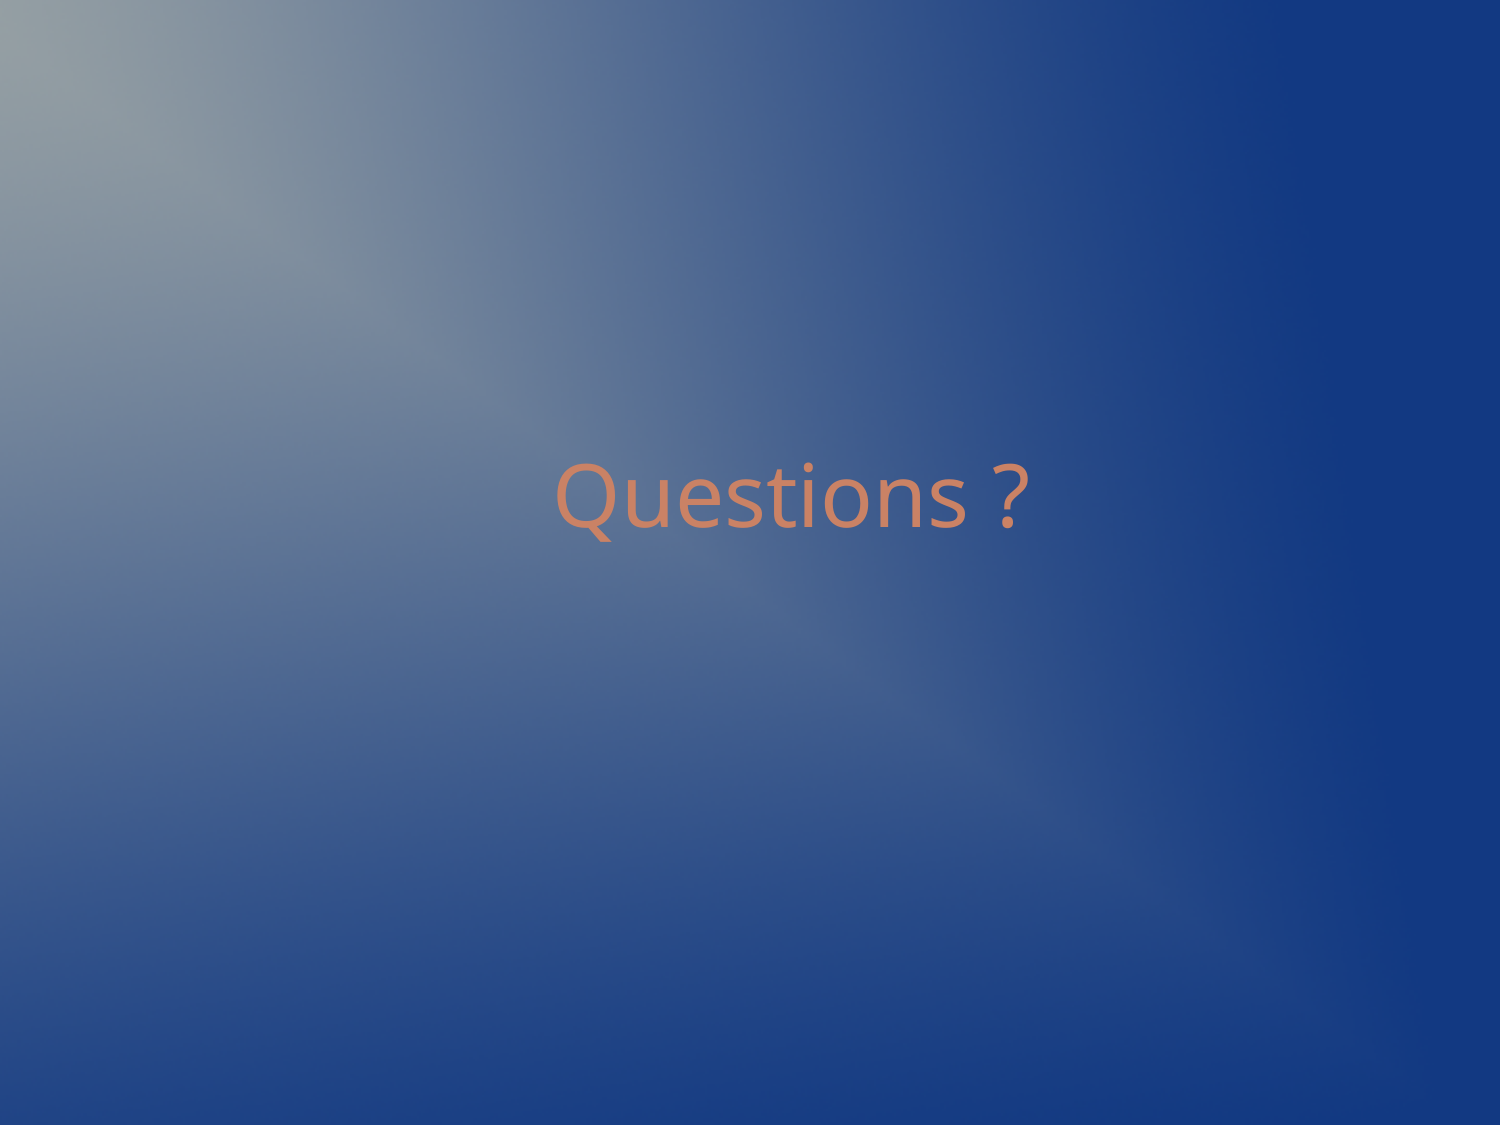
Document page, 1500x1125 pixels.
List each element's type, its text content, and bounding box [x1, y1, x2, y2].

title Questions ? [76, 432, 1427, 663]
picture [0, 0, 1500, 1125]
